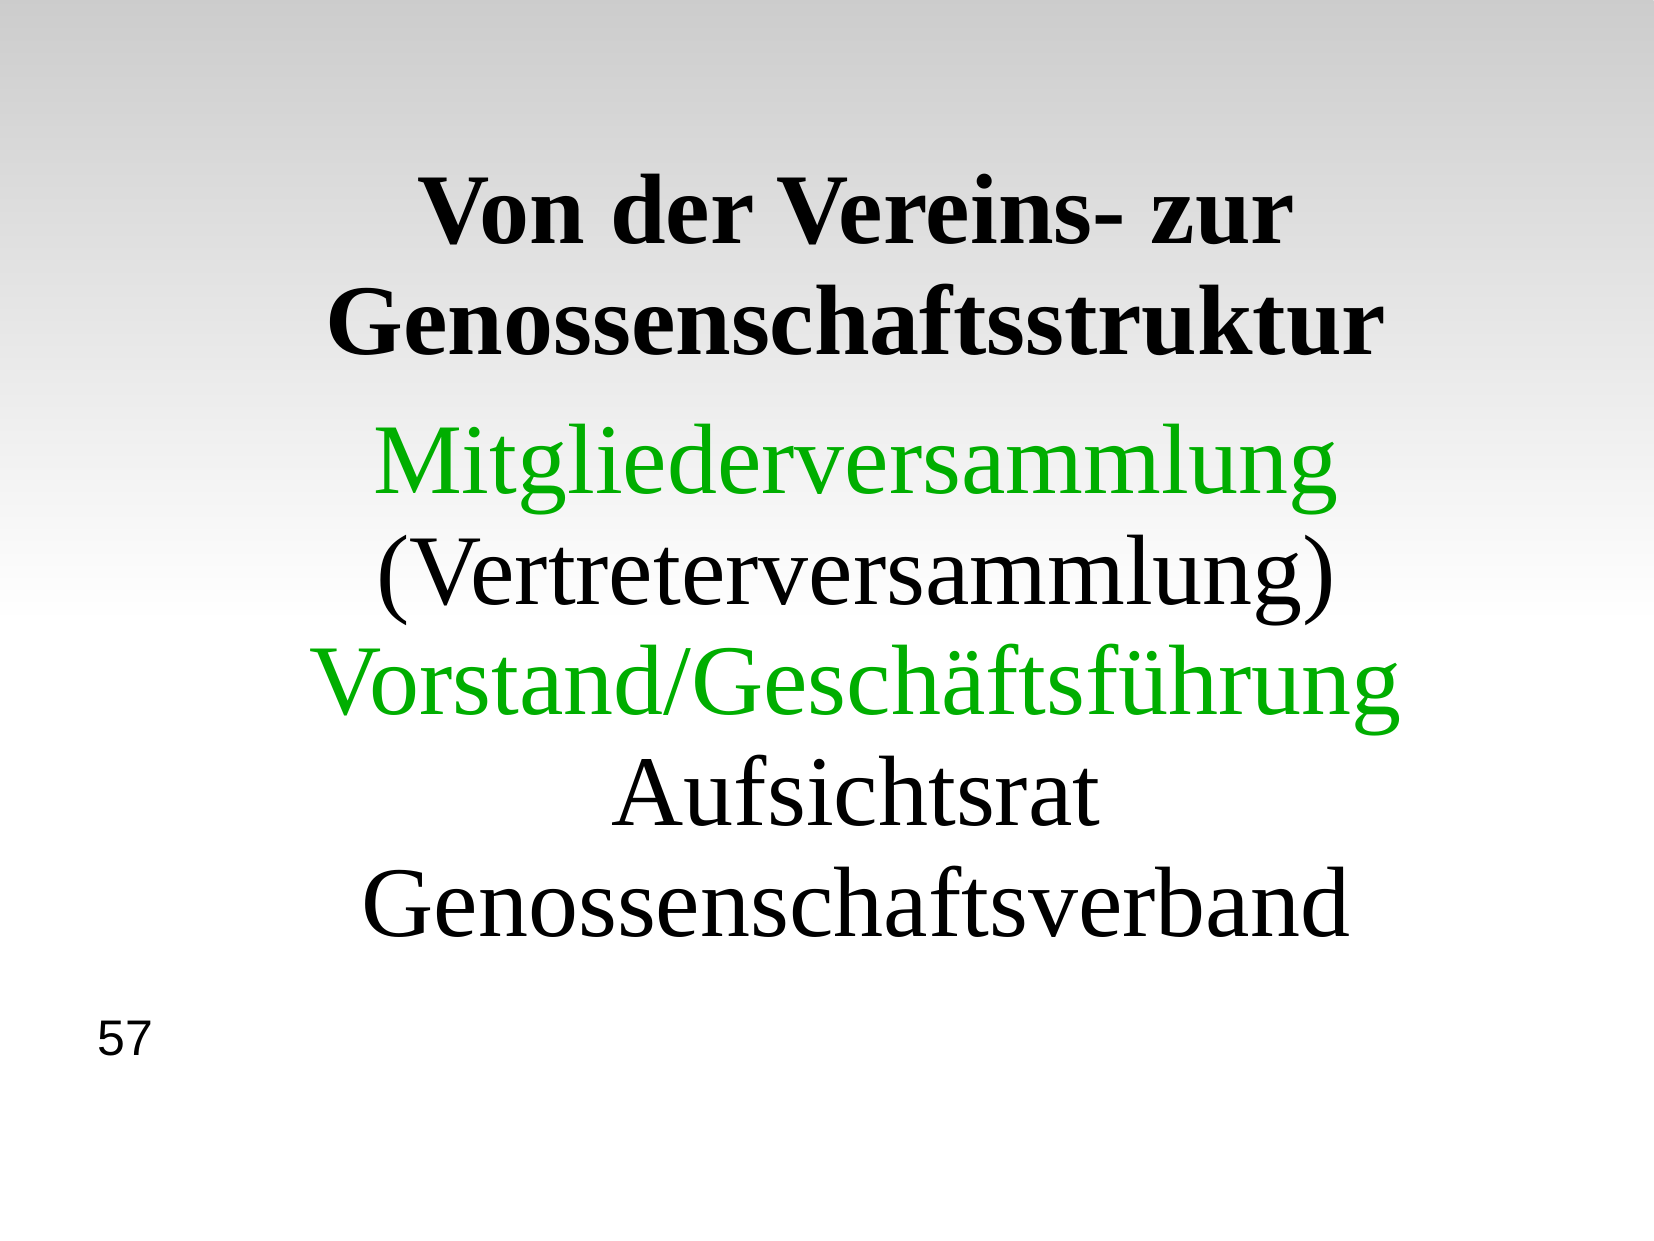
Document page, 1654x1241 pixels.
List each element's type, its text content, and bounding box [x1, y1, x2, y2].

text_box Von der Vereins- zur Genossenschaftsstruktur Mitgliederversammlung (Vertreterversammlung) Vorstand/Geschäftsführung Aufsichtsrat Genossenschaftsverband [295, 147, 1418, 966]
text_box <Nummer> [82, 1002, 363, 1078]
